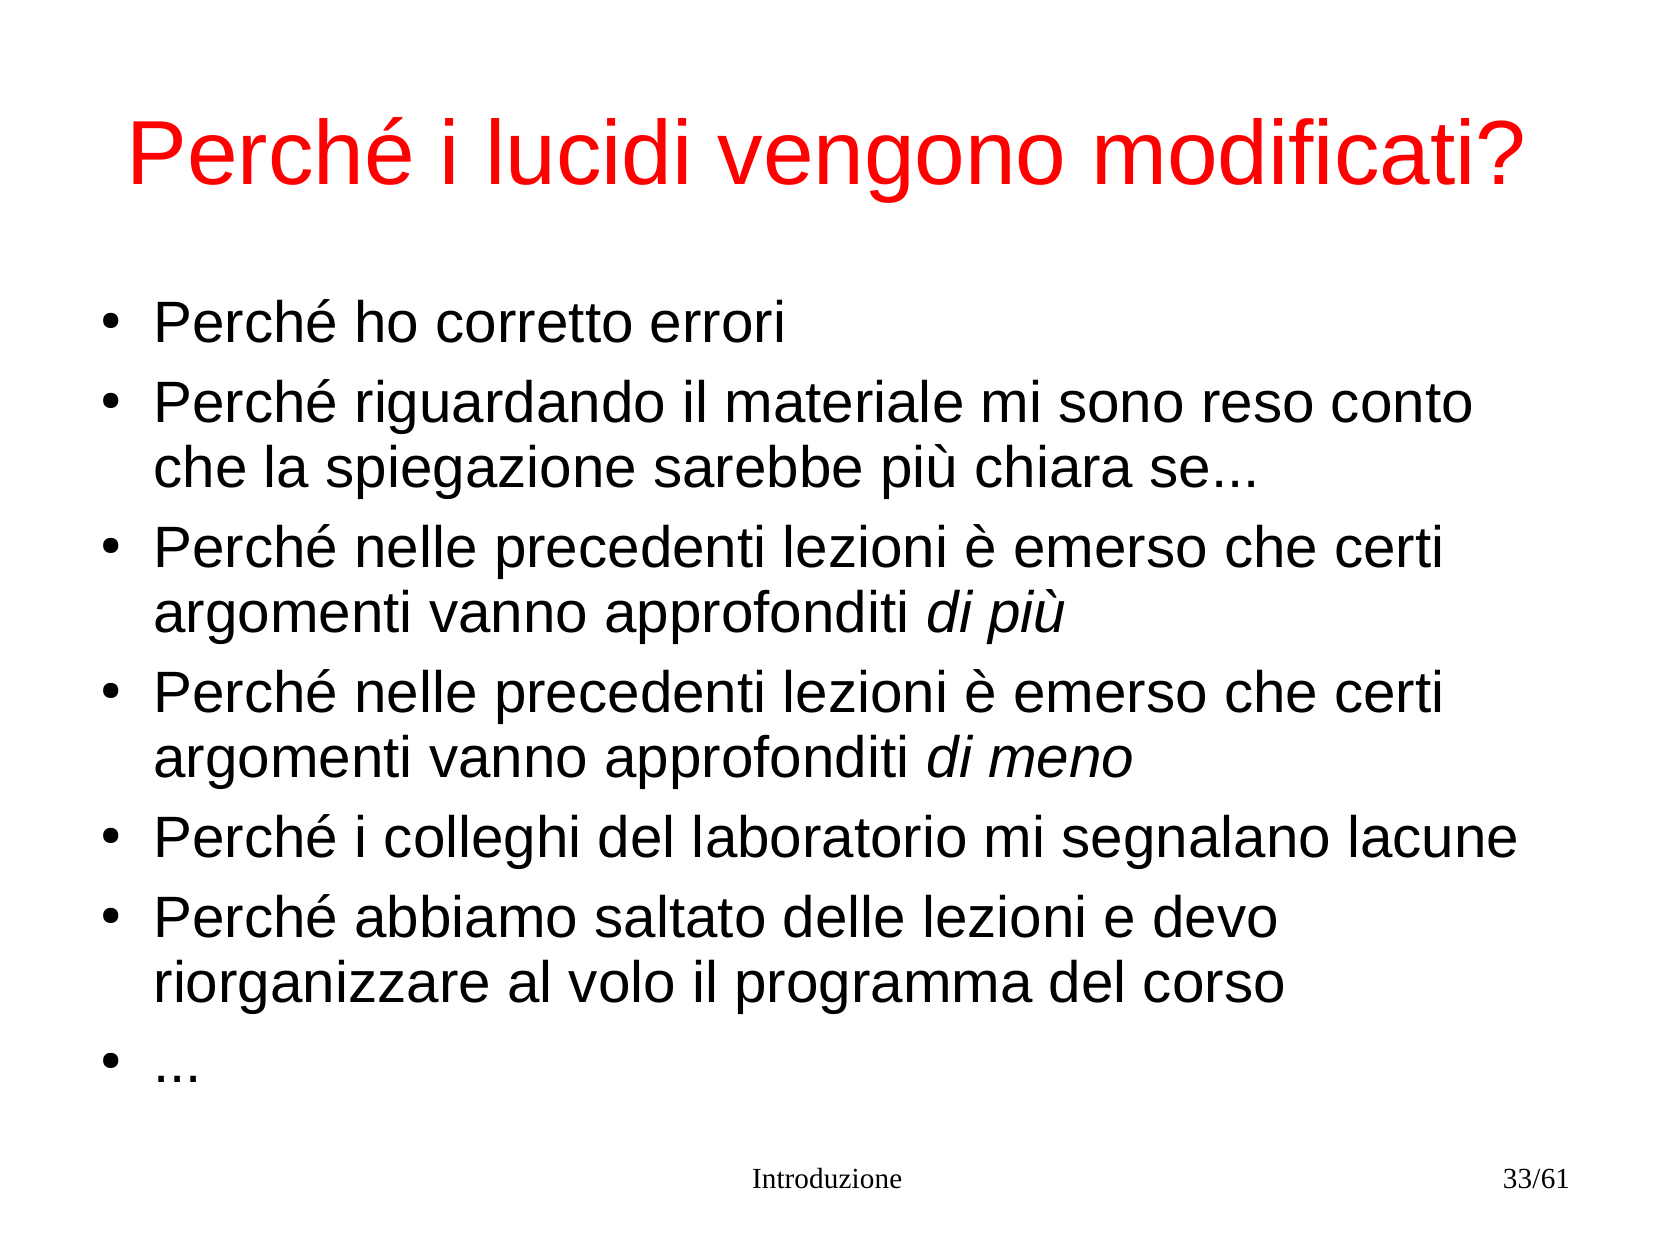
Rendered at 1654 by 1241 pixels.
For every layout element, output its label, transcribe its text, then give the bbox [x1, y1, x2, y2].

title Perché i lucidi vengono modificati? [82, 49, 1571, 257]
list Perché ho corretto errori Perché riguardando il materiale mi sono reso conto che la spiegazione sarebbe più chiara se... Perché nelle precedenti lezioni è emerso che certi argomenti vanno approfonditi di più Perché nelle precedenti lezioni è emerso che certi argomenti vanno approfonditi di meno Perché i colleghi del laboratorio mi segnalano lacune Perché abbiamo saltato delle lezioni e devo riorganizzare al volo il programma del corso ... [82, 290, 1571, 1126]
